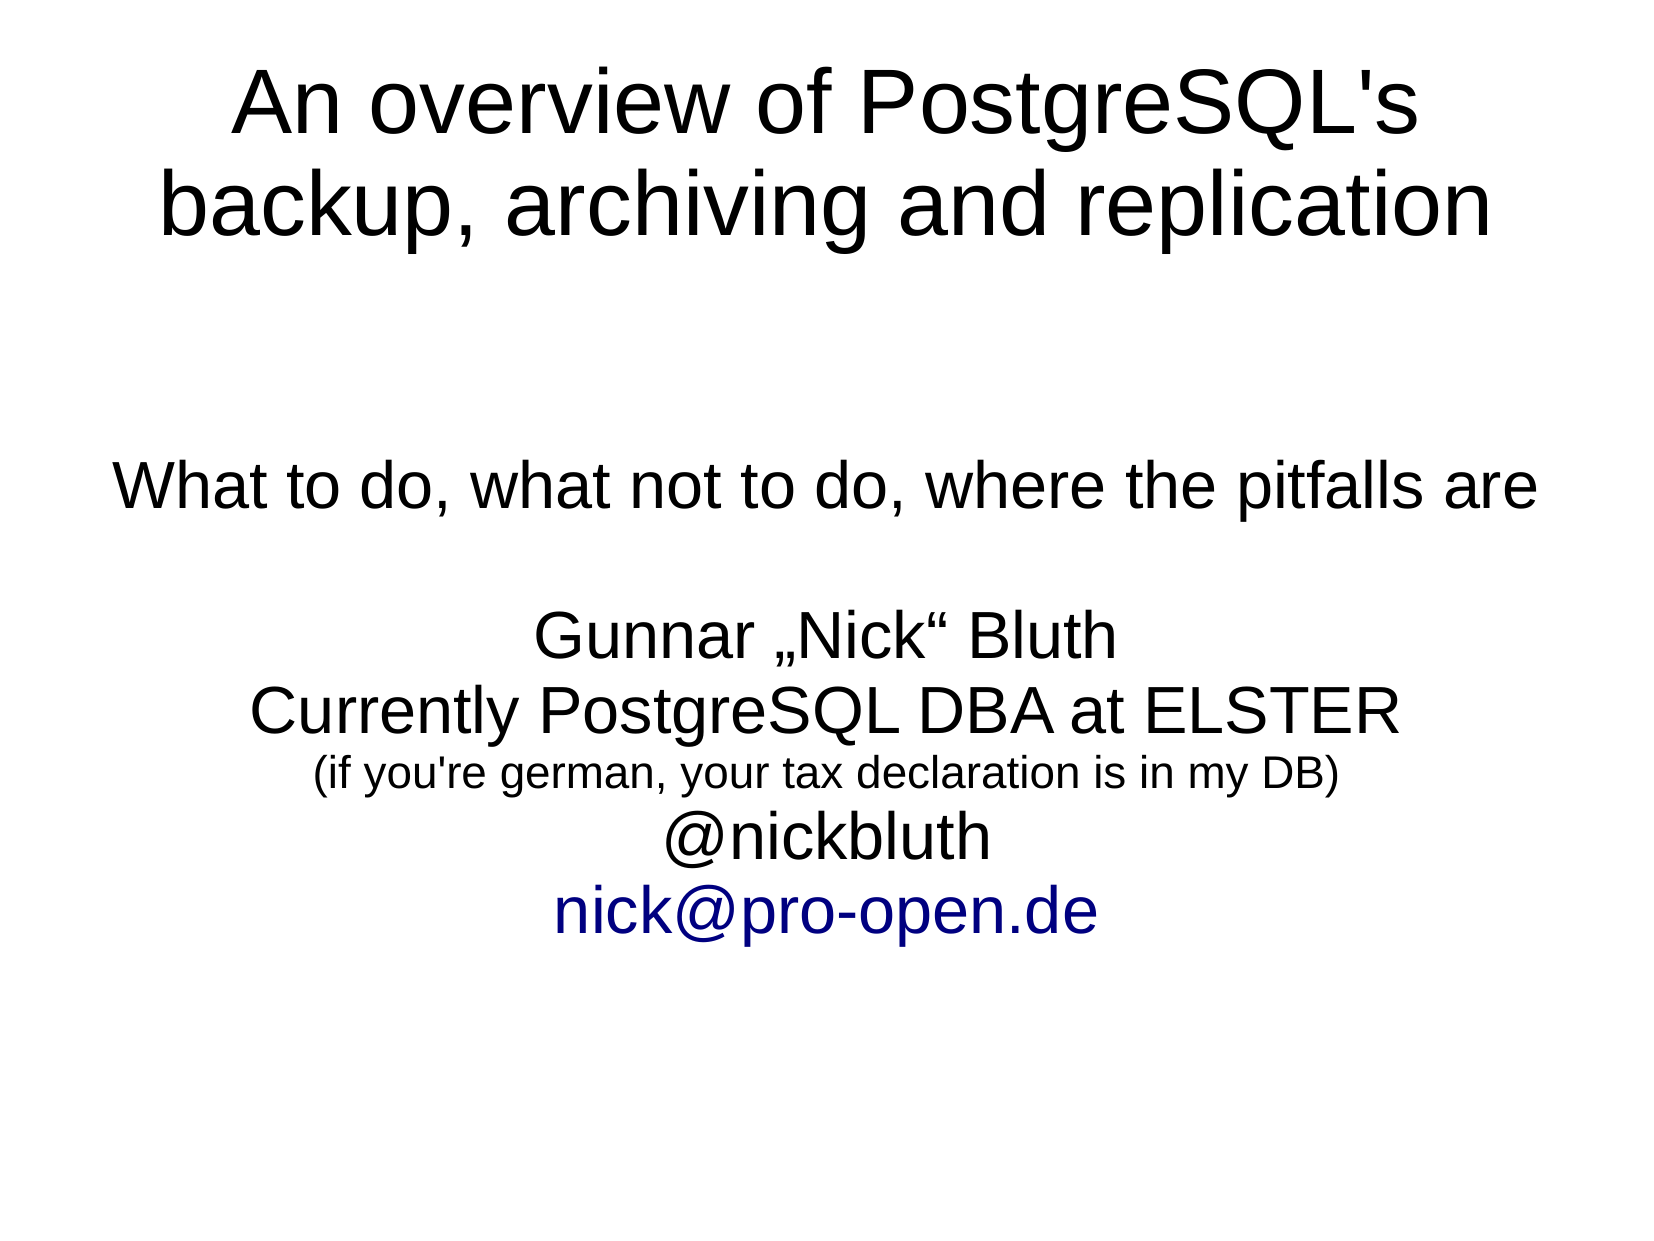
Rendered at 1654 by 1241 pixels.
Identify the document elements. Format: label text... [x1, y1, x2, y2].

title An overview of PostgreSQL's backup, archiving and replication [82, 49, 1571, 257]
subtitle What to do, what not to do, where the pitfalls are Gunnar „Nick“ Bluth Currently PostgreSQL DBA at ELSTER (if you're german, your tax declaration is in my DB) @nickbluth nick@pro-open.de [82, 290, 1571, 1182]
